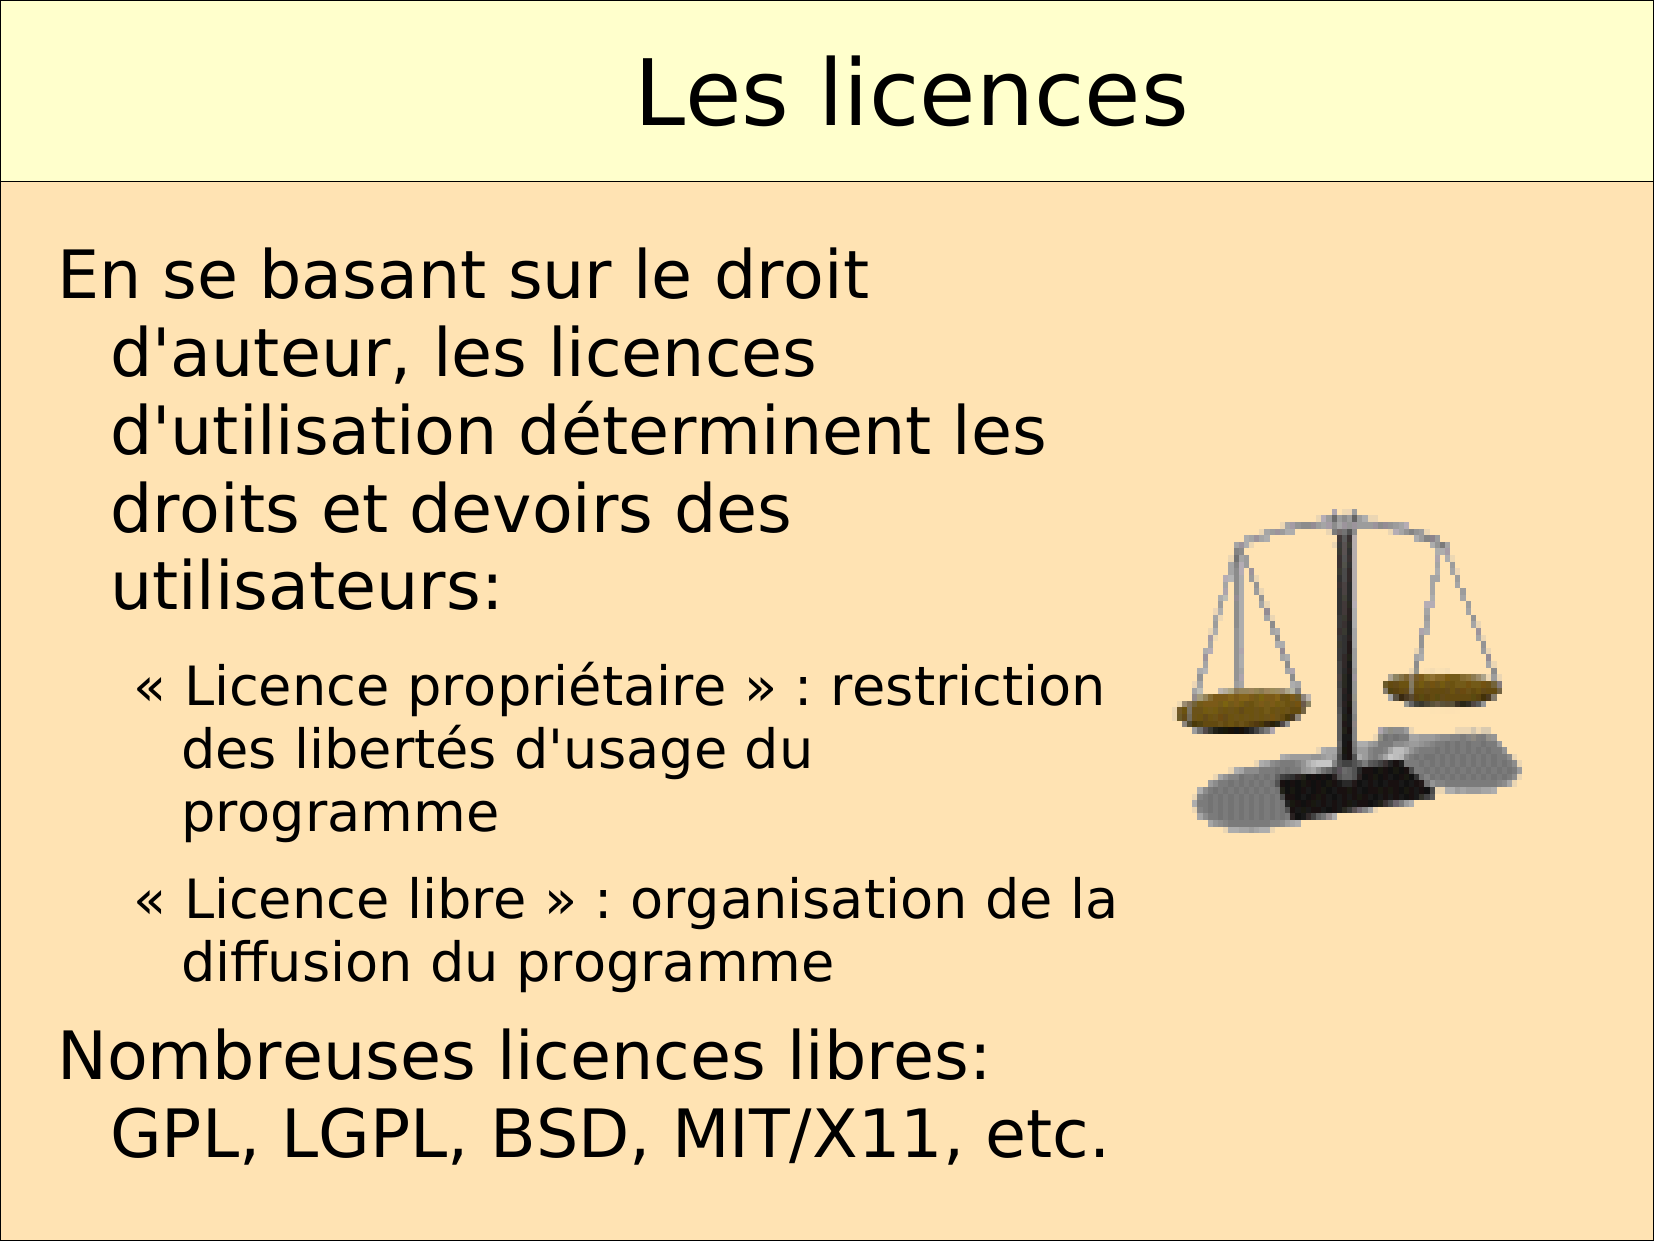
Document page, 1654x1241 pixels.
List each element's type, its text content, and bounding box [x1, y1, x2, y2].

picture [1167, 496, 1528, 847]
title Les licences [203, 39, 1620, 147]
list En se basant sur le droit d'auteur, les licences d'utilisation déterminent les droits et devoirs des utilisateurs: « Licence propriétaire » : restriction des libertés d'usage du programme « Licence libre » : organisation de la diffusion du programme Nombreuses licences libres: GPL, LGPL, BSD, MIT/X11, etc. [39, 236, 1134, 1174]
